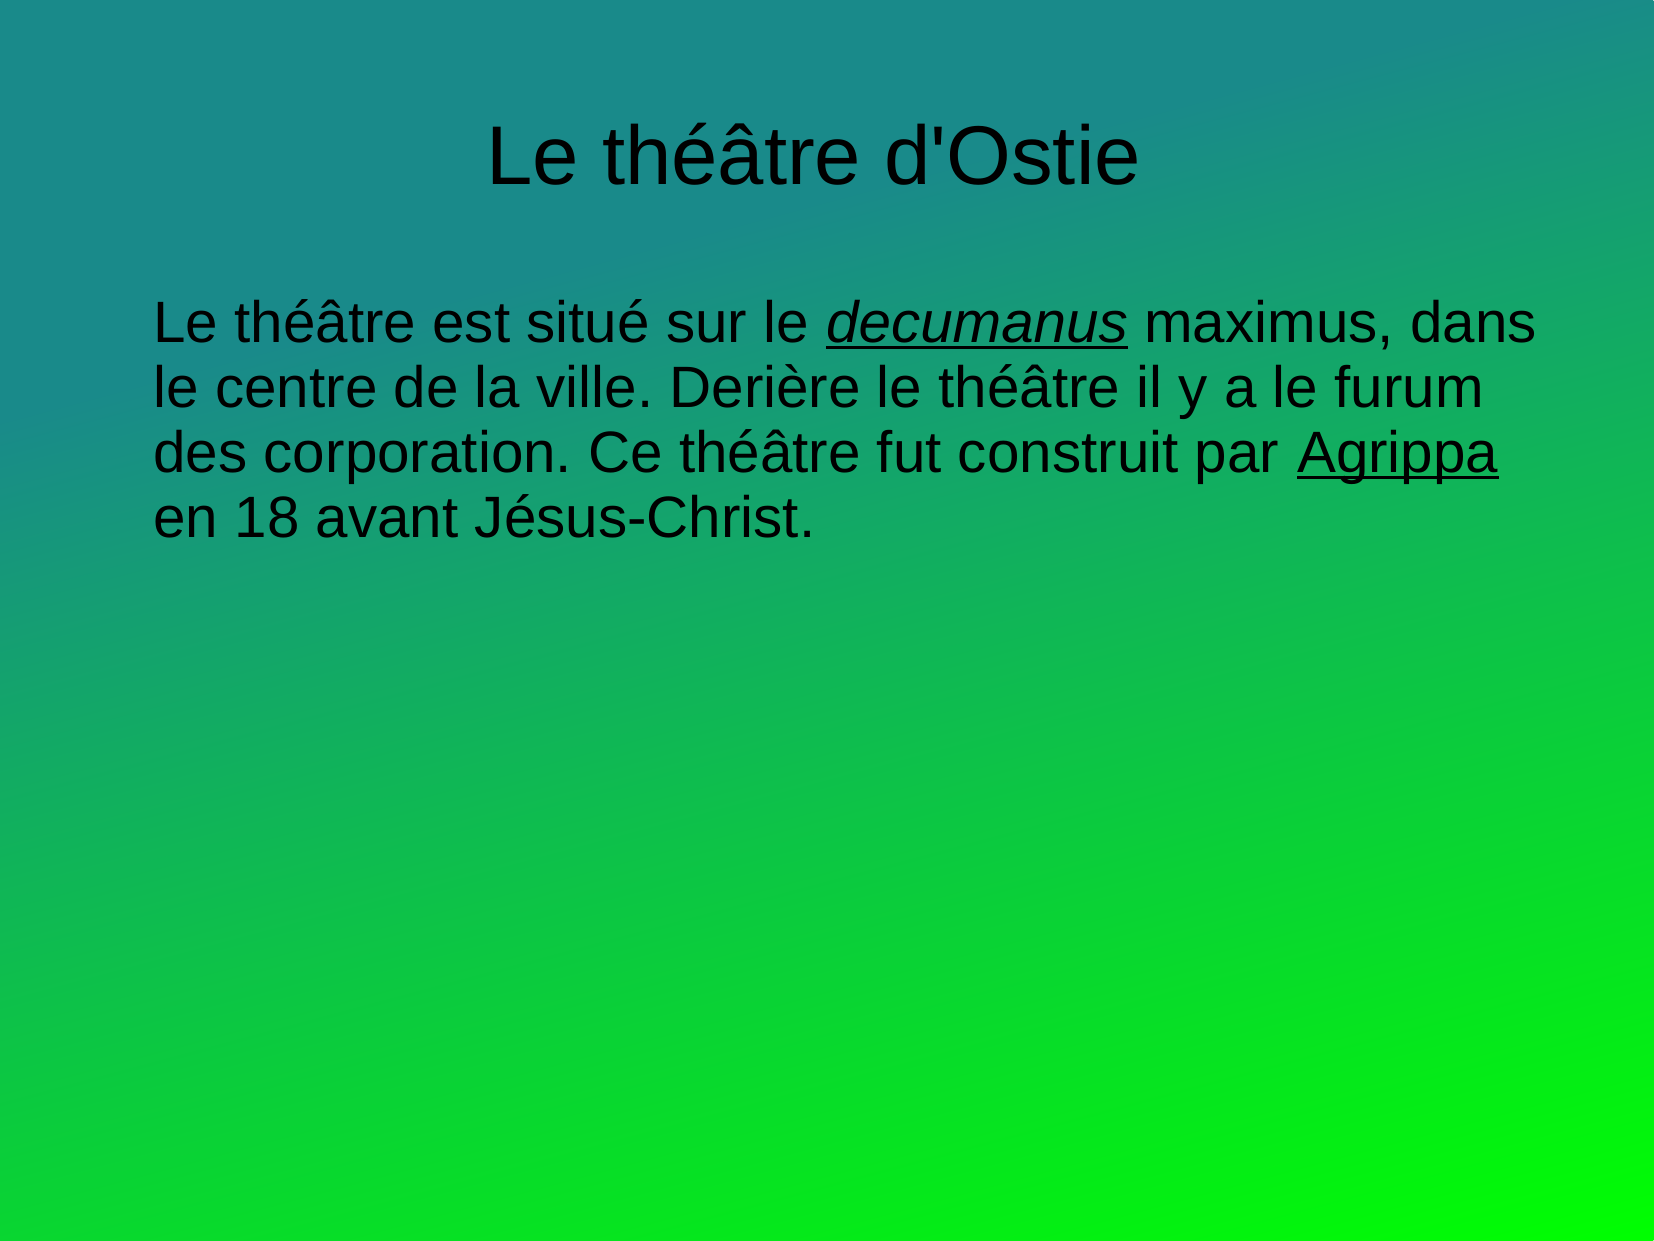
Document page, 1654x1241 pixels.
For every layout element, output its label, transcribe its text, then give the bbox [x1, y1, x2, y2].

title Le théâtre d'Ostie [82, 49, 1571, 257]
list Le théâtre est situé sur le decumanus maximus, dans le centre de la ville. Derière le théâtre il y a le furum des corporation. Ce théâtre fut construit par Agrippa en 18 avant Jésus-Christ. [82, 290, 1571, 1109]
